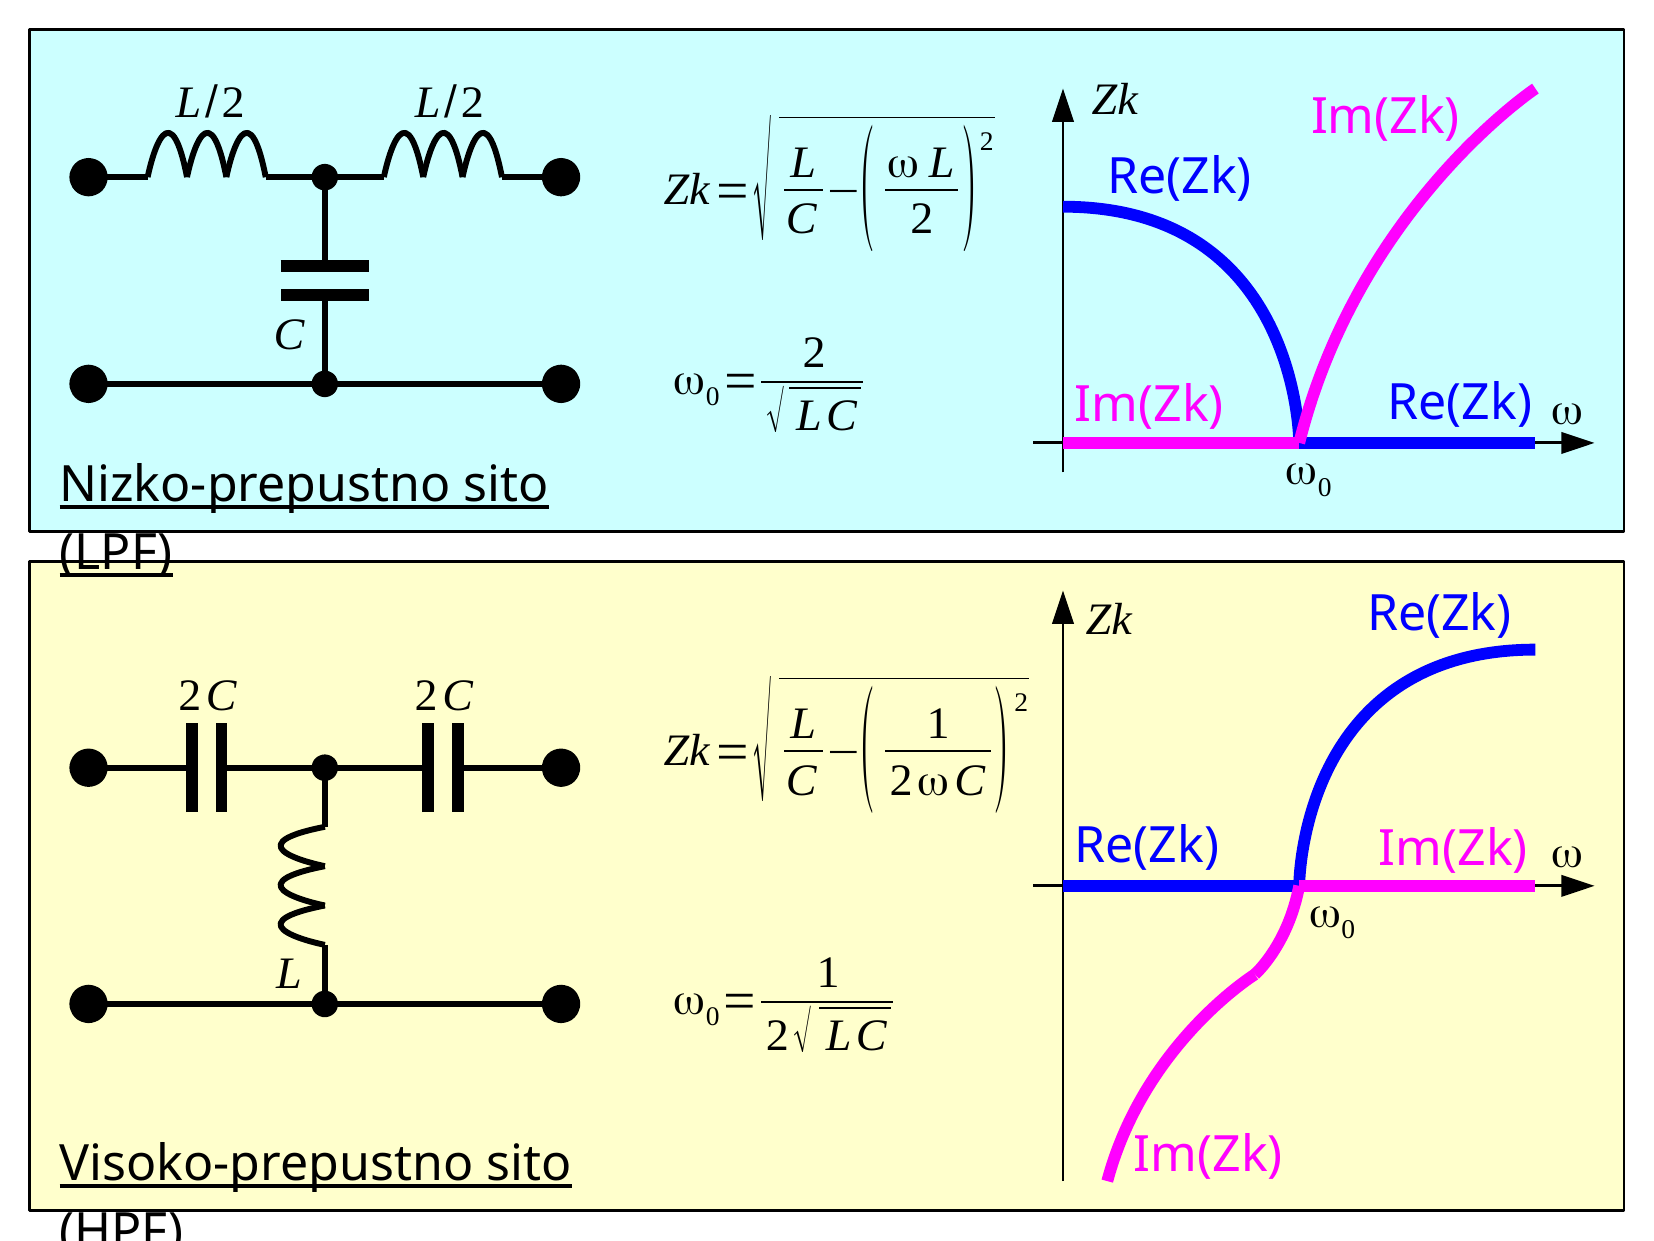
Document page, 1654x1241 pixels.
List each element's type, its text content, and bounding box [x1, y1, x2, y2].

text_box [29, 29, 1625, 532]
text_box Re(Zk) [1352, 569, 1560, 646]
chart [259, 947, 312, 1000]
text_box Visoko-prepustno sito (HPF) [44, 1119, 694, 1195]
chart [1539, 383, 1595, 436]
chart [649, 114, 1006, 251]
chart [159, 76, 256, 129]
text_box Re(Zk) [1373, 358, 1580, 435]
text_box Im(Zk) [1060, 360, 1267, 436]
chart [1274, 444, 1344, 502]
chart [398, 76, 496, 129]
chart [403, 670, 485, 722]
chart [1571, 826, 1595, 879]
chart [1077, 73, 1149, 126]
chart [662, 946, 907, 1061]
chart [1071, 593, 1143, 645]
chart [1297, 887, 1368, 945]
text_box Nizko-prepustno sito (LPF) [44, 440, 665, 516]
text_box [66, 561, 165, 573]
chart [649, 675, 1039, 813]
text_box Im(Zk) [1296, 72, 1503, 148]
text_box Im(Zk) [1364, 804, 1571, 880]
chart [261, 308, 315, 361]
chart [166, 670, 249, 722]
chart [662, 326, 877, 440]
text_box Re(Zk) [1092, 132, 1300, 209]
text_box Re(Zk) [1060, 801, 1267, 877]
text_box Im(Zk) [1119, 1110, 1326, 1186]
text_box [29, 561, 1625, 1211]
